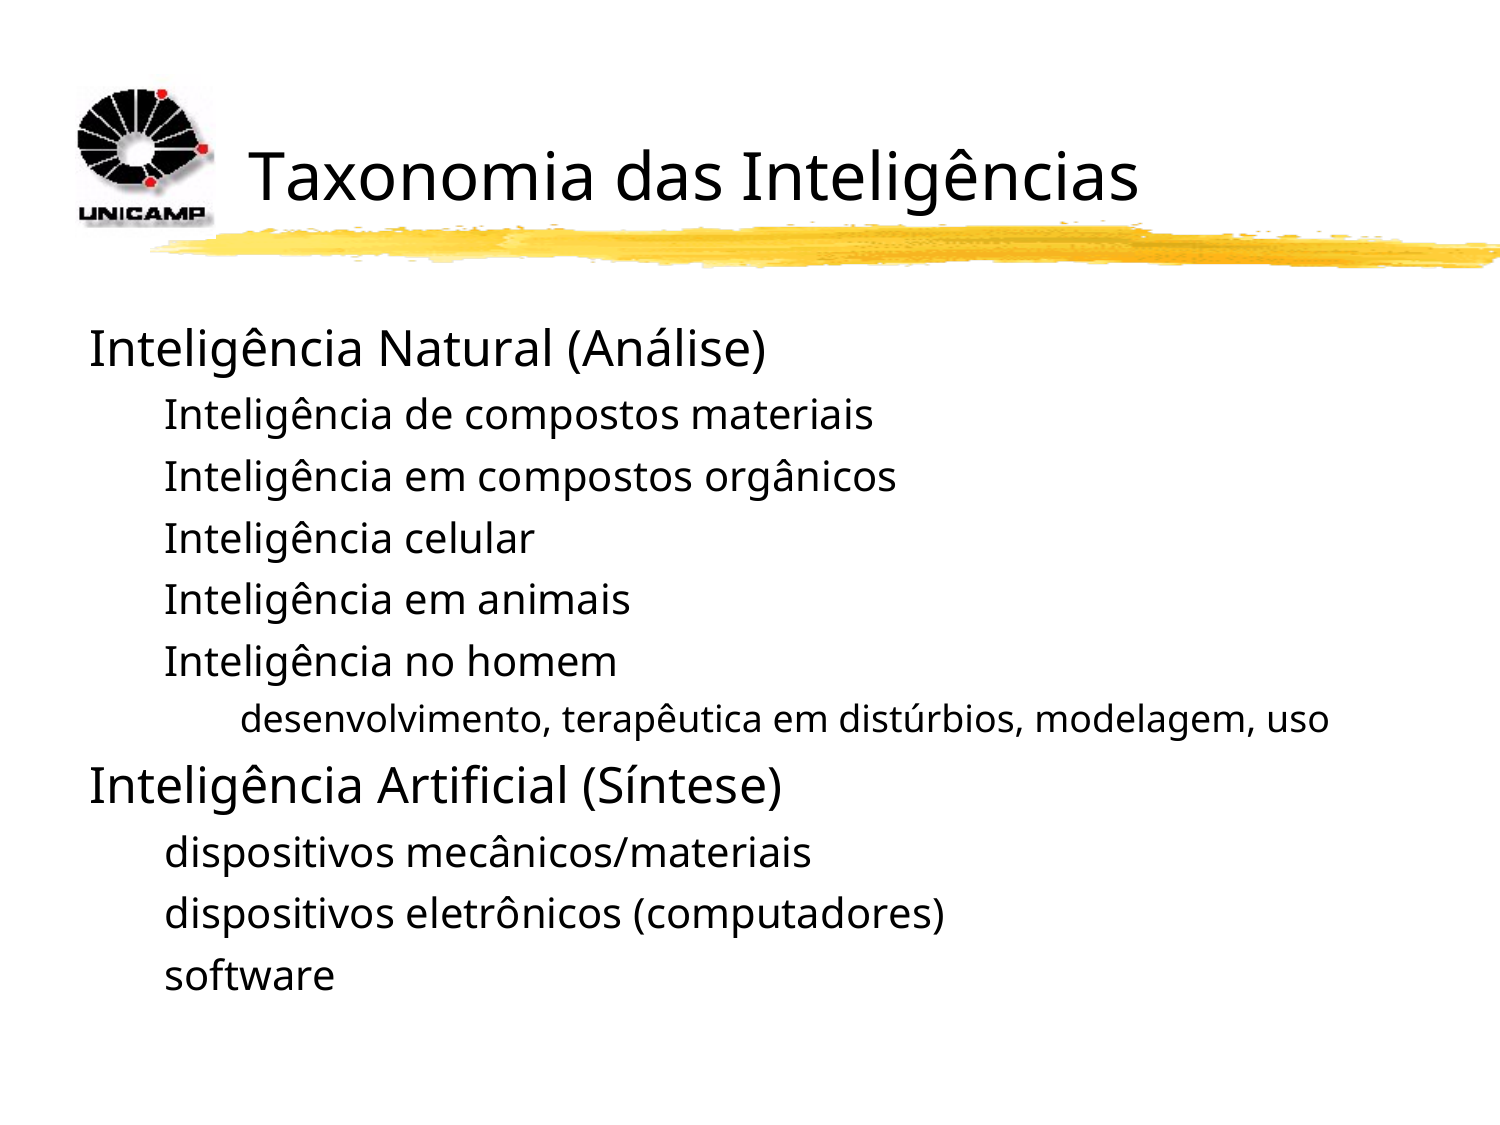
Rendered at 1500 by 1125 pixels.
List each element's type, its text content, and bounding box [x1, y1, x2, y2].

list Inteligência Natural (Análise) Inteligência de compostos materiais Inteligência em compostos orgânicos Inteligência celular Inteligência em animais Inteligência no homem desenvolvimento, terapêutica em distúrbios, modelagem, uso Inteligência Artificial (Síntese) dispositivos mecânicos/materiais dispositivos eletrônicos (computadores) software [74, 309, 1417, 994]
picture [75, 74, 1500, 279]
title Taxonomia das Inteligências [233, 37, 1434, 225]
